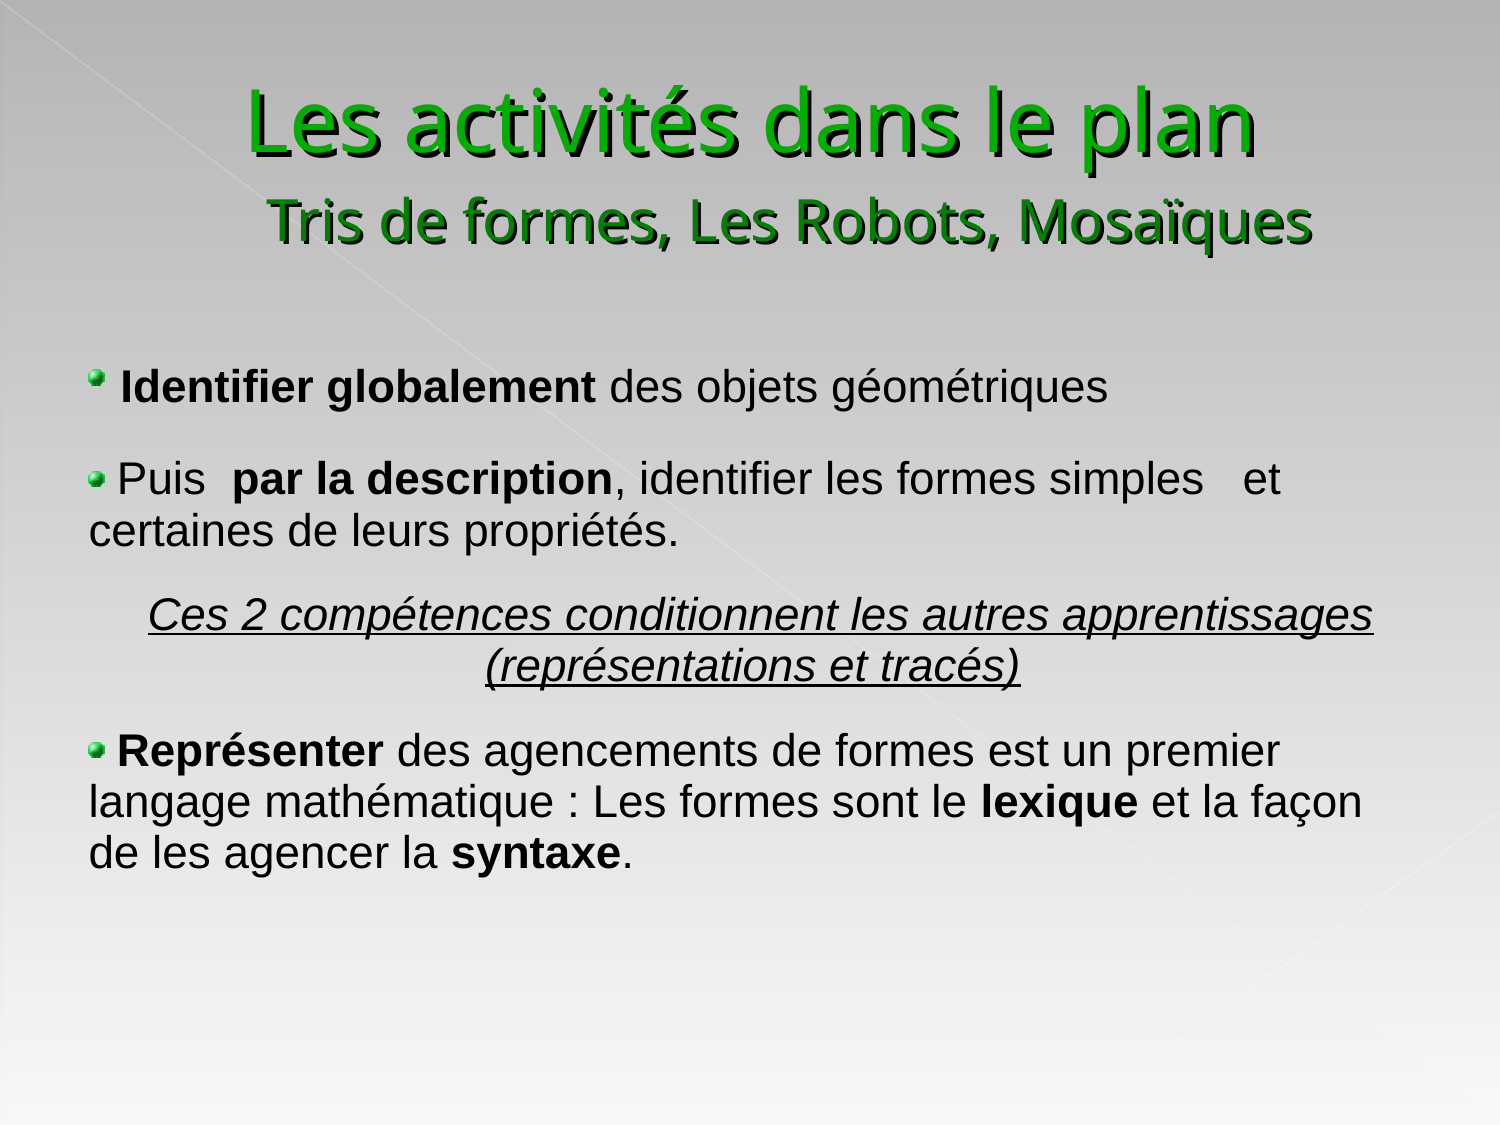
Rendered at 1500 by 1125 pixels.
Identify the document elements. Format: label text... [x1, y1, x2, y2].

subtitle Identifier globalement des objets géométriques Puis par la description, identifier les formes simples et certaines de leurs propriétés. Ces 2 compétences conditionnent les autres apprentissages (représentations et tracés) Représenter des agencements de formes est un premier langage mathématique : Les formes sont le lexique et la façon de les agencer la syntaxe. [67, 239, 1418, 975]
title Les activités dans le plan Tris de formes, Les Robots, Mosaïques [75, 51, 1426, 267]
